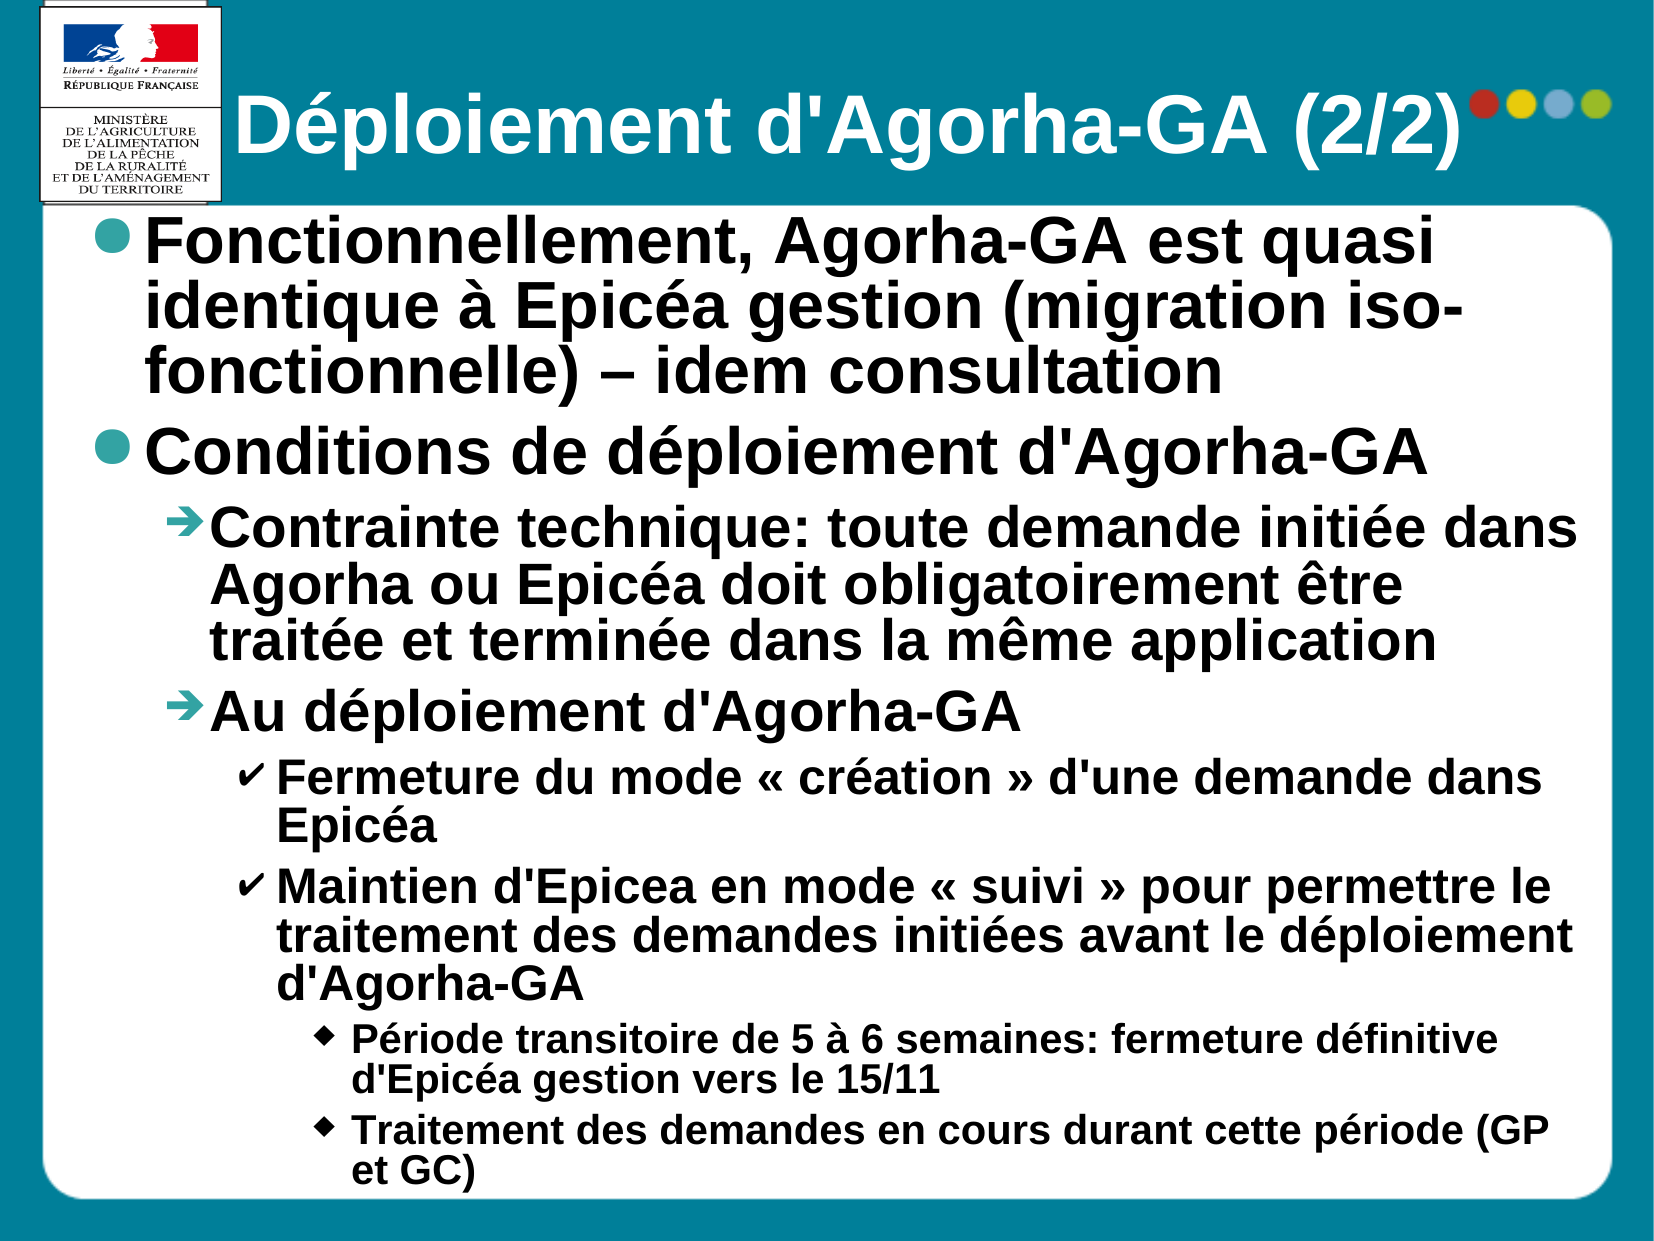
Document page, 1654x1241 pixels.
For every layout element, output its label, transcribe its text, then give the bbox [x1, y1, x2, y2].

picture [0, 0, 1654, 1241]
list Fonctionnellement, Agorha-GA est quasi identique à Epicéa gestion (migration iso-fonctionnelle) – idem consultation Conditions de déploiement d'Agorha-GA Contrainte technique: toute demande initiée dans Agorha ou Epicéa doit obligatoirement être traitée et terminée dans la même application Au déploiement d'Agorha-GA Fermeture du mode « création » d'une demande dans Epicéa Maintien d'Epicea en mode « suivi » pour permettre le traitement des demandes initiées avant le déploiement d'Agorha-GA Période transitoire de 5 à 6 semaines: fermeture définitive d'Epicéa gestion vers le 15/11 Traitement des demandes en cours durant cette période (GP et GC) [88, 211, 1595, 1217]
title Déploiement d'Agorha-GA (2/2) [162, 7, 1536, 211]
